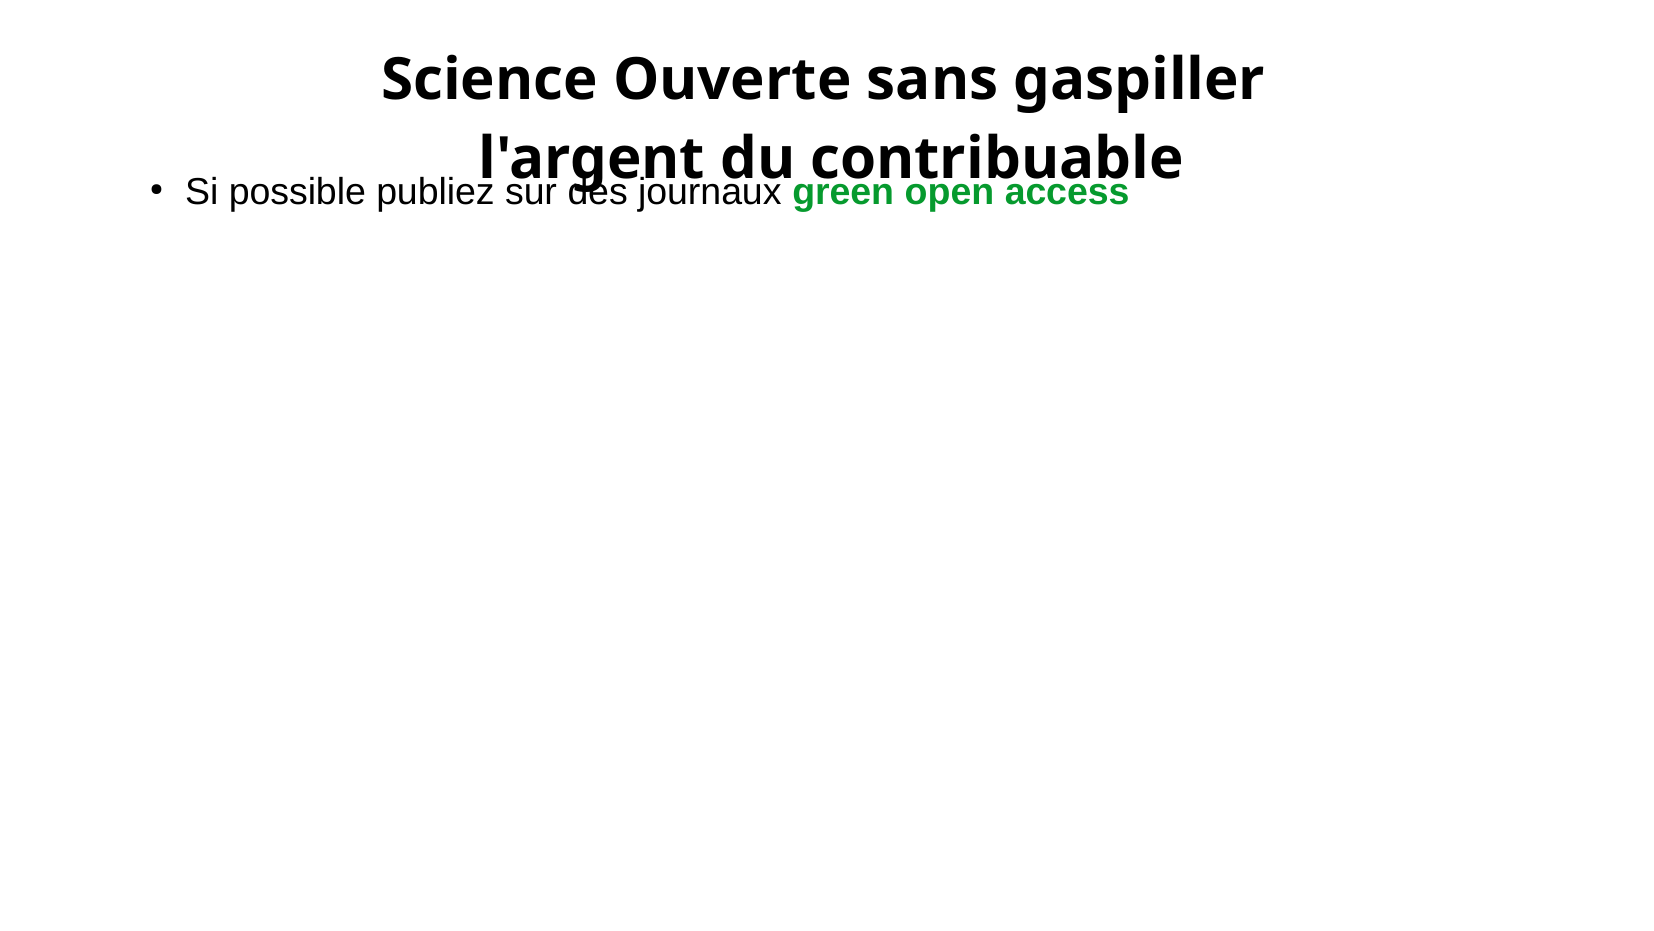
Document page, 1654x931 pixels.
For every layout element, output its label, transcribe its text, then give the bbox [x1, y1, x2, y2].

text_box Si possible publiez sur des journaux green open access [135, 162, 1558, 514]
text_box Science Ouverte sans gaspiller l'argent du contribuable [75, 30, 1587, 162]
